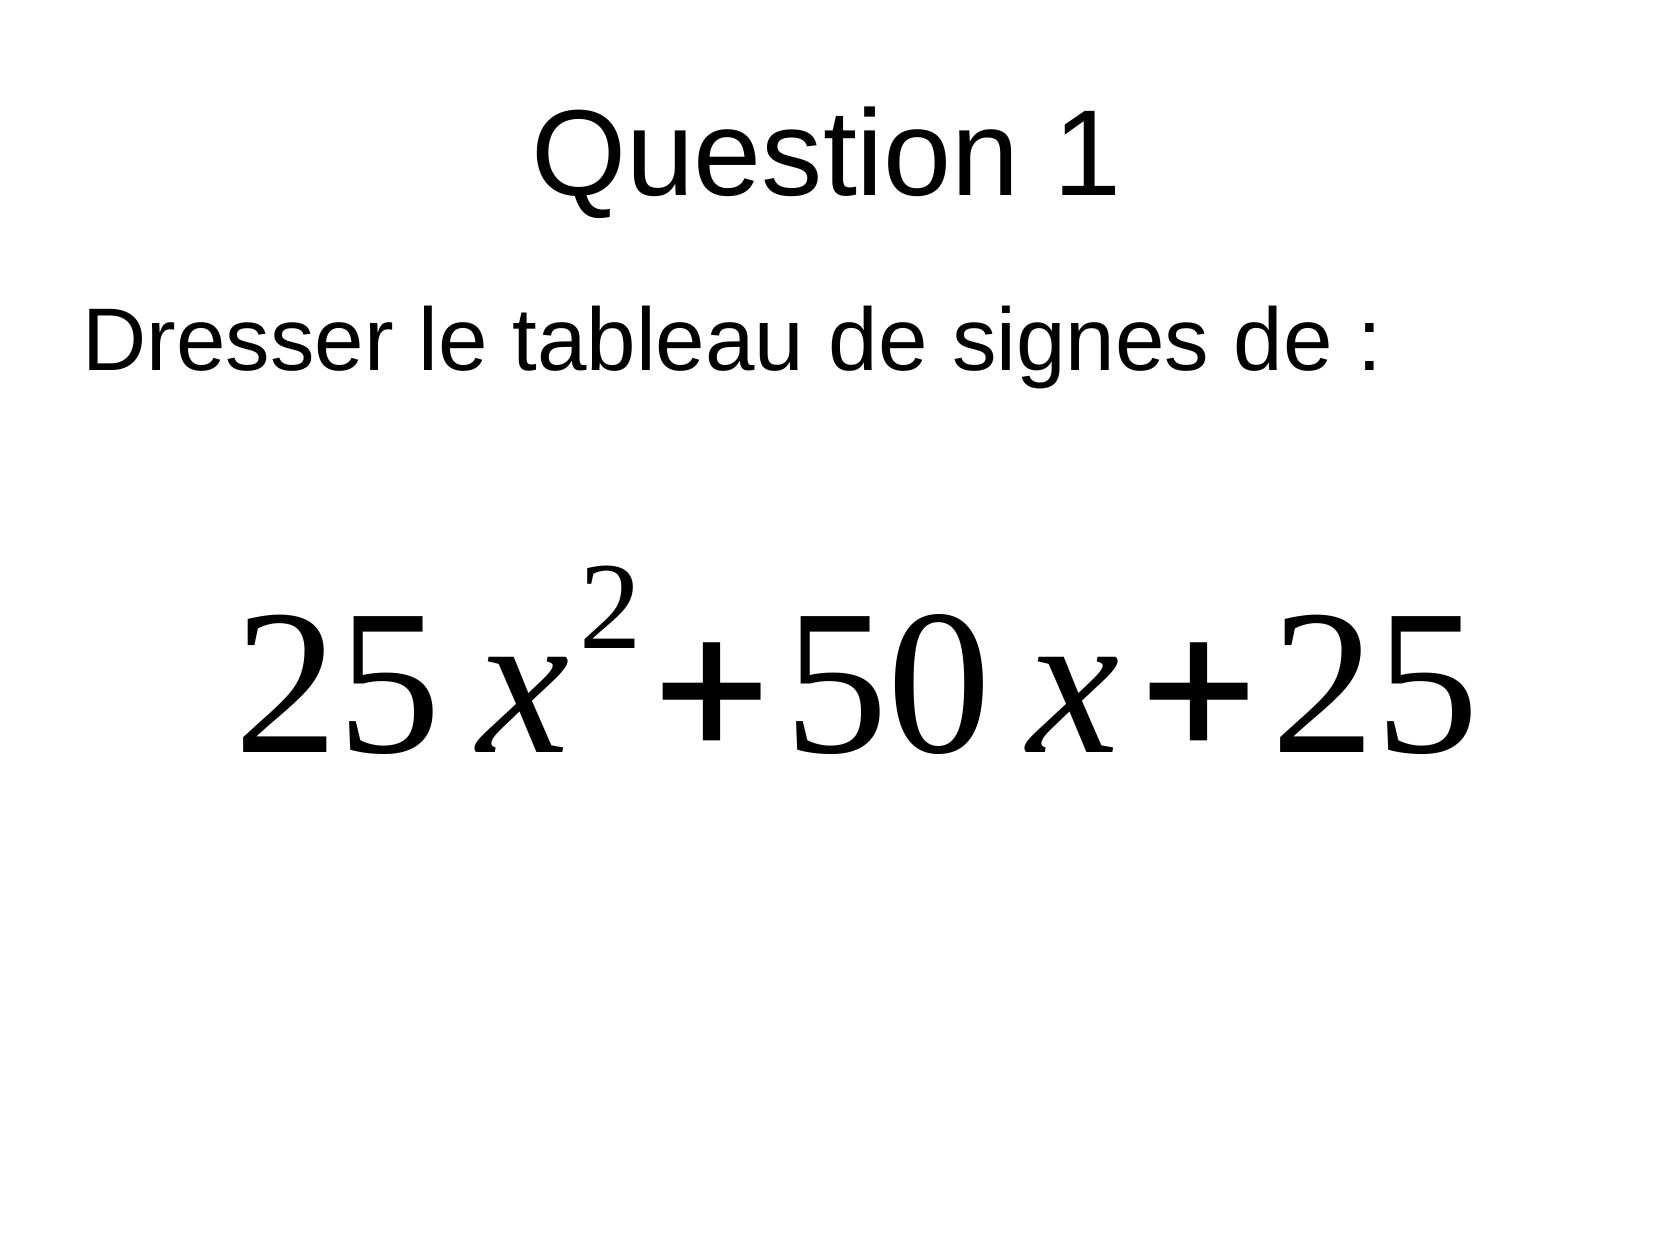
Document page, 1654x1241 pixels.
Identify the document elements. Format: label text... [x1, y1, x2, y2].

list Dresser le tableau de signes de : [82, 290, 1571, 1010]
chart [226, 537, 1489, 798]
title Question 1 [82, 49, 1571, 257]
